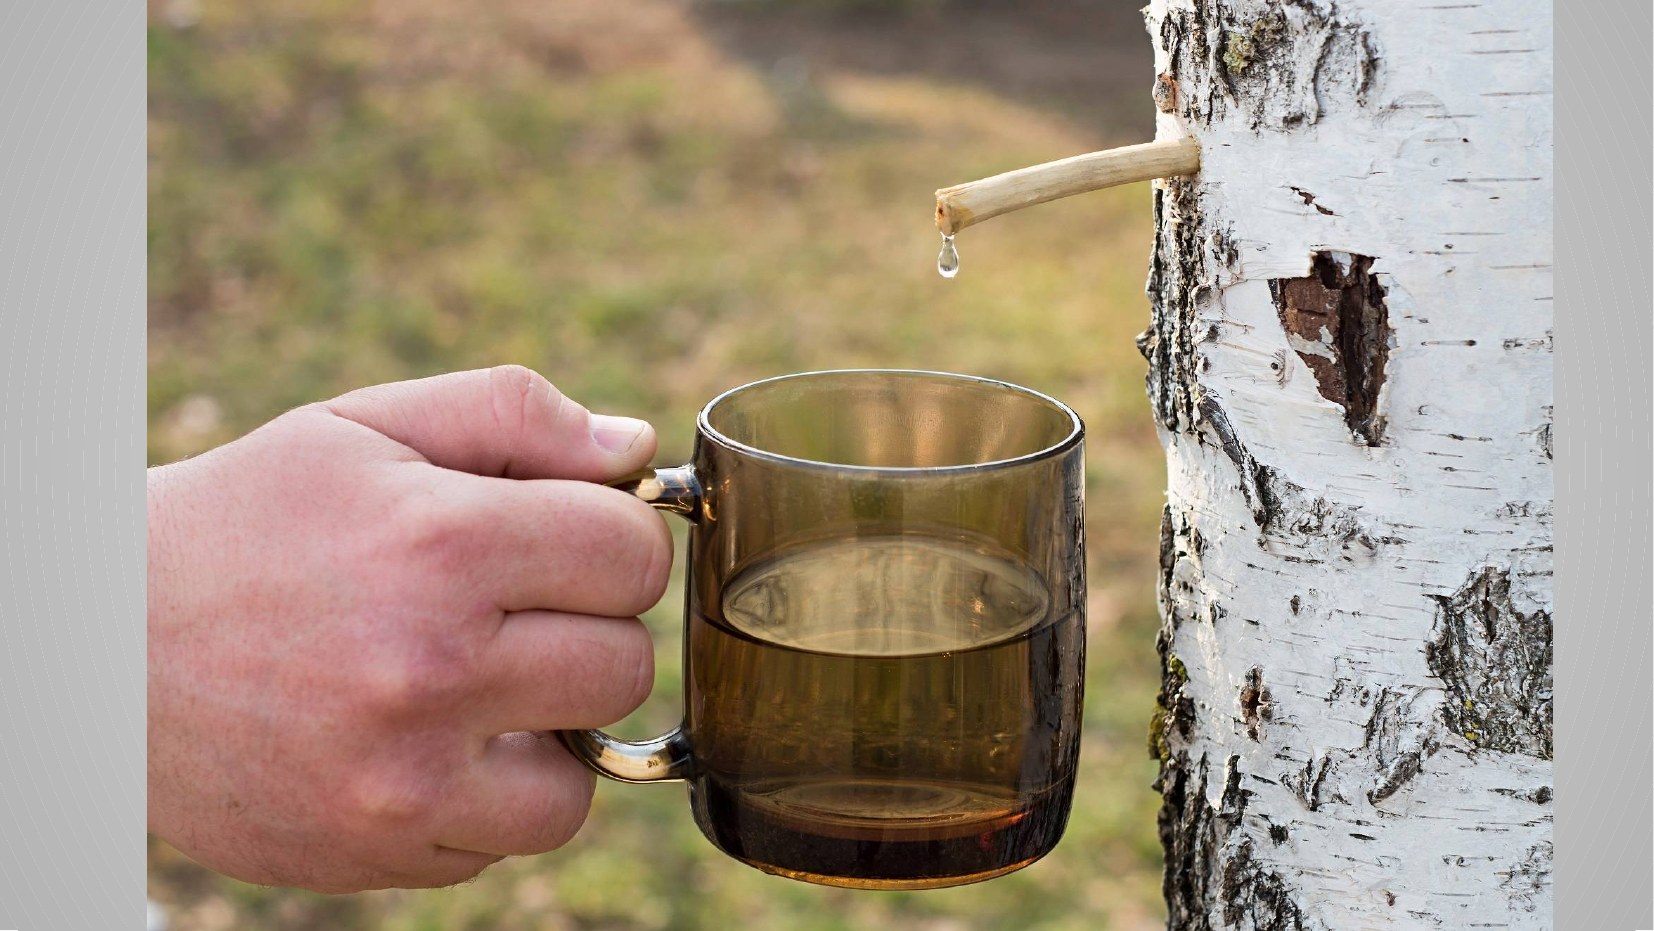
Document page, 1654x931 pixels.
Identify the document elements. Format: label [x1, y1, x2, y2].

picture [147, 0, 1553, 931]
